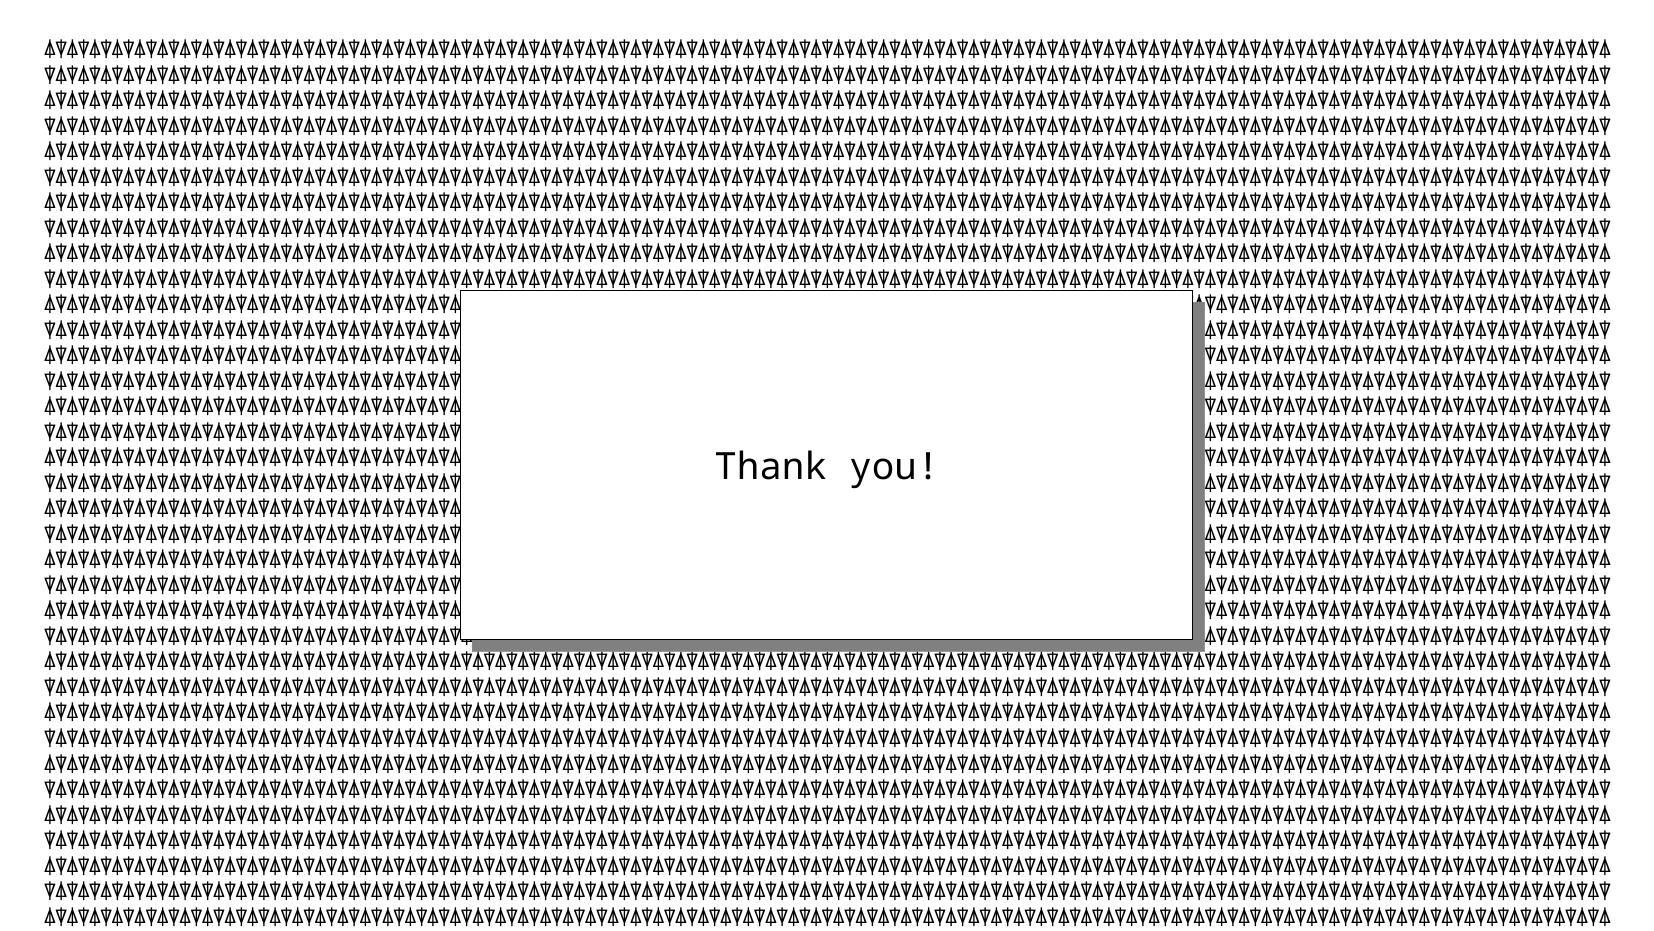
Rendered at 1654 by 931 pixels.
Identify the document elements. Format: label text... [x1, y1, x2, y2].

text_box Thank you! [460, 290, 1193, 640]
text_box ⍋⍒⍋⍒⍋⍒⍋⍒⍋⍒⍋⍒⍋⍒⍋⍒⍋⍒⍋⍒⍋⍒⍋⍒⍋⍒⍋⍒⍋⍒⍋⍒⍋⍒⍋⍒⍋⍒⍋⍒⍋⍒⍋⍒⍋⍒⍋⍒⍋⍒⍋⍒⍋⍒⍋⍒⍋⍒⍋⍒⍋⍒⍋⍒⍋⍒⍋⍒⍋⍒⍋⍒⍋⍒⍋⍒⍋⍒⍋⍒⍋⍒⍋⍒⍋⍒⍋⍒⍋⍒⍋⍒⍋⍒⍋⍒⍋⍒⍋⍒⍋⍒⍋⍒⍋⍒⍋⍒⍋⍒⍋⍒⍋⍒⍋⍒⍋⍒⍋⍒⍋⍒⍋⍒⍋⍒⍋⍒⍋⍒⍋⍒⍋⍒⍋⍒⍋⍒⍋⍒⍋⍒⍋⍒⍋⍒⍋⍒⍋⍒⍋⍒⍋⍒⍋⍒⍋⍒⍋⍒⍋⍒⍋⍒⍋⍒⍋⍒⍋⍒⍋⍒⍋⍒⍋⍒⍋⍒⍋⍒⍋⍒⍋⍒⍋⍒⍋⍒⍋⍒⍋⍒⍋⍒⍋⍒⍋⍒⍋⍒⍋⍒⍋⍒⍋⍒⍋⍒⍋⍒⍋⍒⍋⍒⍋⍒⍋⍒⍋⍒⍋⍒⍋⍒⍋⍒⍋⍒⍋⍒⍋⍒⍋⍒⍋⍒⍋⍒⍋⍒⍋⍒⍋⍒⍋⍒⍋⍒⍋⍒⍋⍒⍋⍒⍋⍒⍋⍒⍋⍒⍋⍒⍋⍒⍋⍒⍋⍒⍋⍒⍋⍒⍋⍒⍋⍒⍋⍒ ⍋⍒⍋⍒⍋⍒⍋⍒⍋⍒⍋⍒⍋⍒⍋⍒⍋⍒⍋⍒⍋⍒⍋⍒⍋⍒⍋⍒⍋⍒⍋⍒⍋⍒⍋⍒⍋⍒⍋⍒⍋⍒⍋⍒⍋⍒⍋⍒⍋⍒⍋⍒⍋⍒⍋⍒⍋⍒⍋⍒⍋⍒⍋⍒⍋⍒⍋⍒⍋⍒⍋⍒⍋⍒⍋⍒⍋⍒⍋⍒⍋⍒⍋⍒⍋⍒⍋⍒⍋⍒⍋⍒⍋⍒⍋⍒⍋⍒⍋⍒⍋⍒⍋⍒⍋⍒⍋⍒⍋⍒⍋⍒⍋⍒⍋⍒⍋⍒⍋⍒⍋⍒⍋⍒⍋⍒⍋⍒⍋⍒⍋⍒⍋⍒⍋⍒⍋⍒⍋⍒⍋⍒⍋⍒⍋⍒⍋⍒⍋⍒⍋⍒⍋⍒⍋⍒⍋⍒⍋⍒⍋⍒⍋⍒⍋⍒⍋⍒⍋⍒⍋⍒⍋⍒⍋⍒⍋⍒⍋⍒⍋⍒⍋⍒⍋⍒⍋⍒⍋⍒⍋⍒⍋⍒⍋⍒⍋⍒⍋⍒⍋⍒⍋⍒⍋⍒⍋⍒⍋⍒⍋⍒⍋⍒⍋⍒⍋⍒⍋⍒⍋⍒⍋⍒⍋⍒⍋⍒⍋⍒⍋⍒⍋⍒⍋⍒⍋⍒⍋⍒⍋⍒⍋⍒⍋⍒⍋⍒⍋⍒⍋⍒⍋⍒⍋⍒⍋⍒⍋⍒⍋⍒⍋⍒⍋⍒⍋⍒⍋⍒⍋⍒⍋⍒⍋⍒⍋⍒ ⍋⍒⍋⍒⍋⍒⍋⍒⍋⍒⍋⍒⍋⍒⍋⍒⍋⍒⍋⍒⍋⍒⍋⍒⍋⍒⍋⍒⍋⍒⍋⍒⍋⍒⍋⍒⍋⍒⍋⍒⍋⍒⍋⍒⍋⍒⍋⍒⍋⍒⍋⍒⍋⍒⍋⍒⍋⍒⍋⍒⍋⍒⍋⍒⍋⍒⍋⍒⍋⍒⍋⍒⍋⍒⍋⍒⍋⍒⍋⍒⍋⍒⍋⍒⍋⍒⍋⍒⍋⍒⍋⍒⍋⍒⍋⍒⍋⍒⍋⍒⍋⍒⍋⍒⍋⍒⍋⍒⍋⍒⍋⍒⍋⍒⍋⍒⍋⍒⍋⍒⍋⍒⍋⍒⍋⍒⍋⍒⍋⍒⍋⍒⍋⍒⍋⍒⍋⍒⍋⍒⍋⍒⍋⍒⍋⍒⍋⍒⍋⍒⍋⍒⍋⍒⍋⍒⍋⍒⍋⍒⍋⍒⍋⍒⍋⍒⍋⍒⍋⍒⍋⍒⍋⍒⍋⍒⍋⍒⍋⍒⍋⍒⍋⍒⍋⍒⍋⍒⍋⍒⍋⍒⍋⍒⍋⍒⍋⍒⍋⍒⍋⍒⍋⍒⍋⍒⍋⍒⍋⍒⍋⍒⍋⍒⍋⍒⍋⍒⍋⍒⍋⍒⍋⍒⍋⍒⍋⍒⍋⍒⍋⍒⍋⍒⍋⍒⍋⍒⍋⍒⍋⍒⍋⍒⍋⍒⍋⍒⍋⍒⍋⍒⍋⍒⍋⍒⍋⍒⍋⍒⍋⍒⍋⍒⍋⍒⍋⍒⍋⍒⍋⍒⍋⍒⍋⍒⍋⍒ ⍋⍒⍋⍒⍋⍒⍋⍒⍋⍒⍋⍒⍋⍒⍋⍒⍋⍒⍋⍒⍋⍒⍋⍒⍋⍒⍋⍒⍋⍒⍋⍒⍋⍒⍋⍒⍋⍒⍋⍒⍋⍒⍋⍒⍋⍒⍋⍒⍋⍒⍋⍒⍋⍒⍋⍒⍋⍒⍋⍒⍋⍒⍋⍒⍋⍒⍋⍒⍋⍒⍋⍒⍋⍒⍋⍒⍋⍒⍋⍒⍋⍒⍋⍒⍋⍒⍋⍒⍋⍒⍋⍒⍋⍒⍋⍒⍋⍒⍋⍒⍋⍒⍋⍒⍋⍒⍋⍒⍋⍒⍋⍒⍋⍒⍋⍒⍋⍒⍋⍒⍋⍒⍋⍒⍋⍒⍋⍒⍋⍒⍋⍒⍋⍒⍋⍒⍋⍒⍋⍒⍋⍒⍋⍒⍋⍒⍋⍒⍋⍒⍋⍒⍋⍒⍋⍒⍋⍒⍋⍒⍋⍒⍋⍒⍋⍒⍋⍒⍋⍒⍋⍒⍋⍒⍋⍒⍋⍒⍋⍒⍋⍒⍋⍒⍋⍒⍋⍒⍋⍒⍋⍒⍋⍒⍋⍒⍋⍒⍋⍒⍋⍒⍋⍒⍋⍒⍋⍒⍋⍒⍋⍒⍋⍒⍋⍒⍋⍒⍋⍒⍋⍒⍋⍒⍋⍒⍋⍒⍋⍒⍋⍒⍋⍒⍋⍒⍋⍒⍋⍒⍋⍒⍋⍒⍋⍒⍋⍒⍋⍒⍋⍒⍋⍒⍋⍒⍋⍒⍋⍒⍋⍒⍋⍒⍋⍒⍋⍒⍋⍒⍋⍒⍋⍒⍋⍒⍋⍒⍋⍒⍋⍒⍋⍒⍋⍒⍋⍒⍋⍒⍋⍒⍋⍒⍋⍒⍋⍒⍋⍒⍋⍒⍋⍒⍋⍒⍋⍒⍋⍒⍋⍒⍋⍒⍋⍒⍋⍒⍋⍒⍋⍒⍋⍒⍋⍒⍋⍒⍋⍒⍋⍒⍋⍒⍋⍒⍋⍒⍋⍒⍋⍒⍋⍒⍋⍒⍋⍒⍋⍒⍋⍒⍋⍒⍋⍒⍋⍒⍋⍒⍋⍒⍋⍒⍋⍒⍋⍒⍋⍒⍋⍒⍋⍒⍋⍒⍋⍒⍋⍒⍋⍒⍋⍒⍋⍒⍋⍒⍋⍒⍋⍒⍋⍒⍋⍒⍋⍒⍋⍒⍋⍒⍋⍒⍋⍒⍋⍒⍋⍒⍋⍒⍋⍒⍋⍒⍋⍒⍋⍒⍋⍒⍋⍒⍋⍒⍋⍒⍋⍒⍋⍒⍋⍒⍋⍒⍋⍒⍋⍒⍋⍒⍋⍒⍋⍒⍋⍒⍋⍒⍋⍒⍋⍒⍋⍒⍋⍒⍋⍒⍋⍒⍋⍒⍋⍒⍋⍒⍋⍒⍋⍒⍋⍒⍋⍒⍋⍒⍋⍒⍋⍒⍋⍒⍋⍒⍋⍒⍋⍒⍋⍒⍋⍒⍋⍒⍋⍒⍋⍒⍋⍒⍋⍒⍋⍒⍋⍒⍋⍒⍋⍒⍋⍒⍋⍒⍋⍒⍋⍒⍋⍒⍋⍒⍋⍒⍋⍒⍋⍒⍋⍒⍋⍒⍋⍒⍋⍒⍋⍒⍋⍒⍋⍒⍋⍒⍋⍒⍋⍒⍋⍒⍋⍒⍋⍒ ⍋⍒⍋⍒⍋⍒⍋⍒⍋⍒⍋⍒⍋⍒⍋⍒⍋⍒⍋⍒⍋⍒⍋⍒⍋⍒⍋⍒⍋⍒⍋⍒⍋⍒⍋⍒⍋⍒⍋⍒⍋⍒⍋⍒⍋⍒⍋⍒⍋⍒⍋⍒⍋⍒⍋⍒⍋⍒⍋⍒⍋⍒⍋⍒⍋⍒⍋⍒⍋⍒⍋⍒⍋⍒⍋⍒⍋⍒⍋⍒⍋⍒⍋⍒⍋⍒⍋⍒⍋⍒⍋⍒⍋⍒⍋⍒⍋⍒⍋⍒⍋⍒⍋⍒⍋⍒⍋⍒⍋⍒⍋⍒⍋⍒⍋⍒⍋⍒⍋⍒⍋⍒⍋⍒⍋⍒⍋⍒⍋⍒⍋⍒⍋⍒⍋⍒⍋⍒⍋⍒⍋⍒⍋⍒⍋⍒⍋⍒⍋⍒⍋⍒⍋⍒⍋⍒⍋⍒⍋⍒⍋⍒⍋⍒⍋⍒⍋⍒⍋⍒⍋⍒⍋⍒⍋⍒⍋⍒⍋⍒⍋⍒⍋⍒⍋⍒⍋⍒⍋⍒⍋⍒⍋⍒⍋⍒⍋⍒⍋⍒⍋⍒⍋⍒⍋⍒⍋⍒⍋⍒⍋⍒⍋⍒⍋⍒⍋⍒⍋⍒⍋⍒⍋⍒⍋⍒⍋⍒⍋⍒⍋⍒⍋⍒⍋⍒⍋⍒⍋⍒⍋⍒⍋⍒⍋⍒⍋⍒⍋⍒⍋⍒⍋⍒⍋⍒⍋⍒⍋⍒⍋⍒⍋⍒⍋⍒⍋⍒⍋⍒⍋⍒⍋⍒⍋⍒⍋⍒⍋⍒⍋⍒⍋⍒⍋⍒⍋⍒⍋⍒⍋⍒⍋⍒⍋⍒⍋⍒⍋⍒⍋⍒⍋⍒⍋⍒⍋⍒⍋⍒⍋⍒⍋⍒⍋⍒⍋⍒⍋⍒⍋⍒⍋⍒⍋⍒⍋⍒⍋⍒⍋⍒⍋⍒⍋⍒⍋⍒⍋⍒⍋⍒⍋⍒⍋⍒⍋⍒⍋⍒⍋⍒⍋⍒⍋⍒⍋⍒⍋⍒⍋⍒⍋⍒⍋⍒⍋⍒⍋⍒⍋⍒⍋⍒⍋⍒⍋⍒⍋⍒⍋⍒⍋⍒⍋⍒⍋⍒⍋⍒⍋⍒⍋⍒⍋⍒⍋⍒⍋⍒⍋⍒⍋⍒⍋⍒⍋⍒⍋⍒⍋⍒⍋⍒⍋⍒⍋⍒⍋⍒⍋⍒⍋⍒⍋⍒⍋⍒⍋⍒⍋⍒⍋⍒⍋⍒⍋⍒⍋⍒⍋⍒⍋⍒⍋⍒⍋⍒⍋⍒⍋⍒⍋⍒⍋⍒⍋⍒⍋⍒⍋⍒⍋⍒⍋⍒⍋⍒⍋⍒⍋⍒⍋⍒⍋⍒⍋⍒⍋⍒⍋⍒⍋⍒⍋⍒⍋⍒⍋⍒⍋⍒⍋⍒⍋⍒⍋⍒⍋⍒⍋⍒⍋⍒⍋⍒⍋⍒⍋⍒⍋⍒⍋⍒⍋⍒⍋⍒⍋⍒⍋⍒⍋⍒⍋⍒⍋⍒⍋⍒⍋⍒⍋⍒⍋⍒⍋⍒⍋⍒⍋⍒⍋⍒⍋⍒⍋⍒⍋⍒⍋⍒⍋⍒⍋⍒ ⍋⍒⍋⍒⍋⍒⍋⍒⍋⍒⍋⍒⍋⍒⍋⍒⍋⍒⍋⍒⍋⍒⍋⍒⍋⍒⍋⍒⍋⍒⍋⍒⍋⍒⍋⍒⍋⍒⍋⍒⍋⍒⍋⍒⍋⍒⍋⍒⍋⍒⍋⍒⍋⍒⍋⍒⍋⍒⍋⍒⍋⍒⍋⍒⍋⍒⍋⍒⍋⍒⍋⍒⍋⍒⍋⍒⍋⍒⍋⍒⍋⍒⍋⍒⍋⍒⍋⍒⍋⍒⍋⍒⍋⍒⍋⍒⍋⍒⍋⍒⍋⍒⍋⍒⍋⍒⍋⍒⍋⍒⍋⍒⍋⍒⍋⍒⍋⍒⍋⍒⍋⍒⍋⍒⍋⍒⍋⍒⍋⍒⍋⍒⍋⍒⍋⍒⍋⍒⍋⍒⍋⍒⍋⍒⍋⍒⍋⍒⍋⍒⍋⍒⍋⍒⍋⍒⍋⍒⍋⍒⍋⍒⍋⍒⍋⍒⍋⍒⍋⍒⍋⍒⍋⍒⍋⍒⍋⍒⍋⍒⍋⍒⍋⍒⍋⍒⍋⍒⍋⍒⍋⍒⍋⍒⍋⍒⍋⍒⍋⍒⍋⍒⍋⍒⍋⍒⍋⍒⍋⍒⍋⍒⍋⍒⍋⍒⍋⍒⍋⍒⍋⍒⍋⍒⍋⍒⍋⍒⍋⍒⍋⍒⍋⍒⍋⍒⍋⍒⍋⍒⍋⍒⍋⍒⍋⍒⍋⍒⍋⍒⍋⍒⍋⍒⍋⍒⍋⍒⍋⍒⍋⍒⍋⍒⍋⍒⍋⍒⍋⍒⍋⍒⍋⍒⍋⍒⍋⍒⍋⍒⍋⍒⍋⍒⍋⍒⍋⍒⍋⍒⍋⍒⍋⍒⍋⍒⍋⍒⍋⍒⍋⍒⍋⍒⍋⍒⍋⍒⍋⍒⍋⍒⍋⍒⍋⍒⍋⍒⍋⍒⍋⍒⍋⍒⍋⍒⍋⍒⍋⍒⍋⍒⍋⍒⍋⍒⍋⍒⍋⍒⍋⍒⍋⍒⍋⍒⍋⍒⍋⍒⍋⍒⍋⍒⍋⍒⍋⍒⍋⍒⍋⍒⍋⍒⍋⍒⍋⍒⍋⍒⍋⍒⍋⍒⍋⍒⍋⍒⍋⍒⍋⍒⍋⍒⍋⍒⍋⍒⍋⍒⍋⍒⍋⍒⍋⍒⍋⍒⍋⍒⍋⍒⍋⍒⍋⍒⍋⍒⍋⍒⍋⍒⍋⍒⍋⍒⍋⍒⍋⍒⍋⍒⍋⍒⍋⍒⍋⍒⍋⍒⍋⍒⍋⍒⍋⍒⍋⍒⍋⍒⍋⍒⍋⍒⍋⍒⍋⍒⍋⍒⍋⍒⍋⍒⍋⍒⍋⍒⍋⍒⍋⍒⍋⍒⍋⍒⍋⍒⍋⍒⍋⍒⍋⍒⍋⍒⍋⍒⍋⍒⍋⍒⍋⍒⍋⍒⍋⍒⍋⍒⍋⍒⍋⍒⍋⍒⍋⍒⍋⍒⍋⍒⍋⍒⍋⍒⍋⍒⍋⍒⍋⍒⍋⍒⍋⍒⍋⍒⍋⍒⍋⍒⍋⍒⍋⍒⍋⍒⍋⍒⍋⍒⍋⍒⍋⍒⍋⍒⍋⍒⍋⍒⍋⍒⍋⍒⍋⍒⍋⍒⍋⍒⍋⍒⍋⍒ ⍋⍒⍋⍒⍋⍒⍋⍒⍋⍒⍋⍒⍋⍒⍋⍒⍋⍒⍋⍒⍋⍒⍋⍒⍋⍒⍋⍒⍋⍒⍋⍒⍋⍒⍋⍒⍋⍒⍋⍒⍋⍒⍋⍒⍋⍒⍋⍒⍋⍒⍋⍒⍋⍒⍋⍒⍋⍒⍋⍒⍋⍒⍋⍒⍋⍒⍋⍒⍋⍒⍋⍒⍋⍒⍋⍒⍋⍒⍋⍒⍋⍒⍋⍒⍋⍒⍋⍒⍋⍒⍋⍒⍋⍒⍋⍒⍋⍒⍋⍒⍋⍒⍋⍒⍋⍒⍋⍒⍋⍒⍋⍒⍋⍒⍋⍒⍋⍒⍋⍒⍋⍒⍋⍒⍋⍒⍋⍒⍋⍒⍋⍒⍋⍒⍋⍒⍋⍒⍋⍒⍋⍒⍋⍒⍋⍒⍋⍒⍋⍒⍋⍒⍋⍒⍋⍒⍋⍒⍋⍒⍋⍒⍋⍒⍋⍒⍋⍒⍋⍒⍋⍒⍋⍒⍋⍒⍋⍒⍋⍒⍋⍒⍋⍒⍋⍒⍋⍒⍋⍒⍋⍒⍋⍒⍋⍒⍋⍒⍋⍒⍋⍒⍋⍒⍋⍒⍋⍒⍋⍒⍋⍒⍋⍒⍋⍒⍋⍒⍋⍒⍋⍒⍋⍒⍋⍒⍋⍒⍋⍒⍋⍒⍋⍒⍋⍒⍋⍒⍋⍒⍋⍒⍋⍒⍋⍒⍋⍒⍋⍒⍋⍒⍋⍒⍋⍒⍋⍒⍋⍒⍋⍒⍋⍒⍋⍒⍋⍒⍋⍒⍋⍒⍋⍒⍋⍒⍋⍒⍋⍒⍋⍒⍋⍒⍋⍒⍋⍒⍋⍒⍋⍒⍋⍒⍋⍒⍋⍒⍋⍒⍋⍒⍋⍒⍋⍒⍋⍒⍋⍒⍋⍒⍋⍒⍋⍒⍋⍒⍋⍒⍋⍒⍋⍒⍋⍒⍋⍒⍋⍒⍋⍒⍋⍒⍋⍒⍋⍒⍋⍒⍋⍒⍋⍒⍋⍒⍋⍒⍋⍒⍋⍒⍋⍒⍋⍒⍋⍒⍋⍒⍋⍒⍋⍒⍋⍒⍋⍒⍋⍒⍋⍒⍋⍒⍋⍒⍋⍒⍋⍒⍋⍒⍋⍒⍋⍒⍋⍒⍋⍒⍋⍒⍋⍒⍋⍒⍋⍒⍋⍒⍋⍒⍋⍒⍋⍒⍋⍒⍋⍒⍋⍒⍋⍒⍋⍒⍋⍒⍋⍒⍋⍒⍋⍒⍋⍒⍋⍒⍋⍒⍋⍒⍋⍒⍋⍒⍋⍒⍋⍒⍋⍒⍋⍒⍋⍒⍋⍒⍋⍒⍋⍒⍋⍒⍋⍒⍋⍒⍋⍒⍋⍒⍋⍒⍋⍒⍋⍒⍋⍒⍋⍒⍋⍒⍋⍒⍋⍒⍋⍒⍋⍒⍋⍒⍋⍒⍋⍒⍋⍒⍋⍒⍋⍒⍋⍒⍋⍒⍋⍒⍋⍒⍋⍒⍋⍒⍋⍒⍋⍒⍋⍒⍋⍒⍋⍒⍋⍒⍋⍒⍋⍒⍋⍒⍋⍒⍋⍒⍋⍒⍋⍒⍋⍒⍋⍒⍋⍒⍋⍒⍋⍒⍋⍒⍋⍒⍋⍒⍋⍒⍋⍒⍋⍒⍋⍒ ⍋⍒⍋⍒⍋⍒⍋⍒⍋⍒⍋⍒⍋⍒⍋⍒⍋⍒⍋⍒⍋⍒⍋⍒⍋⍒⍋⍒⍋⍒⍋⍒⍋⍒⍋⍒⍋⍒⍋⍒⍋⍒⍋⍒⍋⍒⍋⍒⍋⍒⍋⍒⍋⍒⍋⍒⍋⍒⍋⍒⍋⍒⍋⍒⍋⍒⍋⍒⍋⍒⍋⍒⍋⍒⍋⍒⍋⍒⍋⍒⍋⍒⍋⍒⍋⍒⍋⍒⍋⍒⍋⍒⍋⍒⍋⍒⍋⍒⍋⍒⍋⍒⍋⍒⍋⍒⍋⍒⍋⍒⍋⍒⍋⍒⍋⍒⍋⍒⍋⍒⍋⍒⍋⍒⍋⍒⍋⍒⍋⍒⍋⍒⍋⍒⍋⍒⍋⍒⍋⍒⍋⍒⍋⍒⍋⍒⍋⍒⍋⍒⍋⍒⍋⍒⍋⍒⍋⍒⍋⍒⍋⍒⍋⍒⍋⍒⍋⍒⍋⍒⍋⍒⍋⍒⍋⍒⍋⍒⍋⍒⍋⍒⍋⍒⍋⍒⍋⍒⍋⍒⍋⍒⍋⍒⍋⍒⍋⍒⍋⍒⍋⍒⍋⍒⍋⍒⍋⍒⍋⍒⍋⍒⍋⍒⍋⍒⍋⍒⍋⍒⍋⍒⍋⍒⍋⍒⍋⍒⍋⍒⍋⍒⍋⍒⍋⍒⍋⍒⍋⍒⍋⍒⍋⍒⍋⍒⍋⍒⍋⍒⍋⍒⍋⍒⍋⍒⍋⍒⍋⍒⍋⍒⍋⍒⍋⍒⍋⍒⍋⍒⍋⍒⍋⍒⍋⍒⍋⍒⍋⍒⍋⍒⍋⍒⍋⍒⍋⍒⍋⍒⍋⍒⍋⍒⍋⍒⍋⍒⍋⍒⍋⍒⍋⍒⍋⍒⍋⍒⍋⍒⍋⍒⍋⍒⍋⍒⍋⍒⍋⍒⍋⍒⍋⍒⍋⍒⍋⍒⍋⍒⍋⍒⍋⍒⍋⍒⍋⍒⍋⍒⍋⍒⍋⍒⍋⍒⍋⍒⍋⍒⍋⍒⍋⍒⍋⍒⍋⍒⍋⍒⍋⍒⍋⍒⍋⍒⍋⍒⍋⍒⍋⍒⍋⍒⍋⍒⍋⍒⍋⍒⍋⍒⍋⍒⍋⍒⍋⍒⍋⍒⍋⍒⍋⍒⍋⍒⍋⍒⍋⍒⍋⍒⍋⍒⍋⍒⍋⍒⍋⍒⍋⍒⍋⍒⍋⍒⍋⍒⍋⍒⍋⍒⍋⍒⍋⍒⍋⍒⍋⍒⍋⍒⍋⍒⍋⍒⍋⍒⍋⍒⍋⍒⍋⍒⍋⍒⍋⍒⍋⍒⍋⍒⍋⍒⍋⍒⍋⍒⍋⍒⍋⍒⍋⍒⍋⍒⍋⍒⍋⍒⍋⍒⍋⍒⍋⍒⍋⍒⍋⍒⍋⍒⍋⍒⍋⍒⍋⍒⍋⍒⍋⍒⍋⍒⍋⍒⍋⍒⍋⍒⍋⍒⍋⍒⍋⍒⍋⍒⍋⍒⍋⍒⍋⍒⍋⍒⍋⍒⍋⍒⍋⍒⍋⍒⍋⍒⍋⍒⍋⍒⍋⍒⍋⍒⍋⍒⍋⍒⍋⍒⍋⍒⍋⍒⍋⍒⍋⍒⍋⍒⍋⍒⍋⍒⍋⍒ ⍋⍒⍋⍒⍋⍒⍋⍒⍋⍒⍋⍒⍋⍒⍋⍒⍋⍒⍋⍒⍋⍒⍋⍒⍋⍒⍋⍒⍋⍒⍋⍒⍋⍒⍋⍒⍋⍒⍋⍒⍋⍒⍋⍒⍋⍒⍋⍒⍋⍒⍋⍒⍋⍒⍋⍒⍋⍒⍋⍒⍋⍒⍋⍒⍋⍒⍋⍒⍋⍒⍋⍒⍋⍒⍋⍒⍋⍒⍋⍒⍋⍒⍋⍒⍋⍒⍋⍒⍋⍒⍋⍒⍋⍒⍋⍒⍋⍒⍋⍒⍋⍒⍋⍒⍋⍒⍋⍒⍋⍒⍋⍒⍋⍒⍋⍒⍋⍒⍋⍒⍋⍒⍋⍒⍋⍒⍋⍒⍋⍒⍋⍒⍋⍒⍋⍒⍋⍒⍋⍒⍋⍒⍋⍒⍋⍒⍋⍒⍋⍒⍋⍒⍋⍒⍋⍒⍋⍒⍋⍒⍋⍒⍋⍒⍋⍒⍋⍒⍋⍒⍋⍒⍋⍒⍋⍒⍋⍒⍋⍒⍋⍒⍋⍒⍋⍒⍋⍒⍋⍒⍋⍒⍋⍒⍋⍒⍋⍒⍋⍒⍋⍒⍋⍒⍋⍒⍋⍒⍋⍒⍋⍒⍋⍒⍋⍒⍋⍒⍋⍒⍋⍒⍋⍒⍋⍒⍋⍒⍋⍒⍋⍒⍋⍒⍋⍒⍋⍒⍋⍒⍋⍒⍋⍒⍋⍒⍋⍒⍋⍒⍋⍒⍋⍒⍋⍒⍋⍒⍋⍒⍋⍒⍋⍒⍋⍒⍋⍒⍋⍒⍋⍒⍋⍒⍋⍒⍋⍒⍋⍒⍋⍒⍋⍒⍋⍒⍋⍒⍋⍒⍋⍒⍋⍒⍋⍒⍋⍒⍋⍒⍋⍒⍋⍒⍋⍒⍋⍒⍋⍒⍋⍒⍋⍒⍋⍒⍋⍒⍋⍒⍋⍒⍋⍒⍋⍒⍋⍒⍋⍒⍋⍒⍋⍒⍋⍒⍋⍒⍋⍒⍋⍒⍋⍒⍋⍒⍋⍒⍋⍒⍋⍒⍋⍒⍋⍒⍋⍒⍋⍒⍋⍒⍋⍒⍋⍒⍋⍒⍋⍒⍋⍒⍋⍒⍋⍒⍋⍒⍋⍒⍋⍒⍋⍒⍋⍒⍋⍒⍋⍒⍋⍒⍋⍒⍋⍒⍋⍒⍋⍒⍋⍒⍋⍒⍋⍒⍋⍒⍋⍒⍋⍒⍋⍒⍋⍒⍋⍒⍋⍒⍋⍒⍋⍒⍋⍒⍋⍒⍋⍒⍋⍒⍋⍒⍋⍒⍋⍒⍋⍒⍋⍒⍋⍒⍋⍒⍋⍒⍋⍒⍋⍒⍋⍒⍋⍒⍋⍒⍋⍒⍋⍒⍋⍒⍋⍒⍋⍒⍋⍒⍋⍒⍋⍒⍋⍒⍋⍒⍋⍒⍋⍒⍋⍒⍋⍒⍋⍒⍋⍒⍋⍒⍋⍒⍋⍒⍋⍒⍋⍒⍋⍒⍋⍒⍋⍒⍋⍒⍋⍒⍋⍒⍋⍒⍋⍒⍋⍒⍋⍒⍋⍒⍋⍒⍋⍒⍋⍒⍋⍒⍋⍒⍋⍒⍋⍒⍋⍒⍋⍒⍋⍒⍋⍒⍋⍒⍋⍒⍋⍒⍋⍒⍋⍒⍋⍒ ⍋⍒⍋⍒⍋⍒⍋⍒⍋⍒⍋⍒⍋⍒⍋⍒⍋⍒⍋⍒⍋⍒⍋⍒⍋⍒⍋⍒⍋⍒⍋⍒⍋⍒⍋⍒⍋⍒⍋⍒⍋⍒⍋⍒⍋⍒⍋⍒⍋⍒⍋⍒⍋⍒⍋⍒⍋⍒⍋⍒⍋⍒⍋⍒⍋⍒⍋⍒⍋⍒⍋⍒⍋⍒⍋⍒⍋⍒⍋⍒⍋⍒⍋⍒⍋⍒⍋⍒⍋⍒⍋⍒⍋⍒⍋⍒⍋⍒⍋⍒⍋⍒⍋⍒⍋⍒⍋⍒⍋⍒⍋⍒⍋⍒⍋⍒⍋⍒⍋⍒⍋⍒⍋⍒⍋⍒⍋⍒⍋⍒⍋⍒⍋⍒⍋⍒⍋⍒⍋⍒⍋⍒⍋⍒⍋⍒⍋⍒⍋⍒⍋⍒⍋⍒⍋⍒⍋⍒⍋⍒⍋⍒⍋⍒⍋⍒⍋⍒⍋⍒⍋⍒⍋⍒⍋⍒⍋⍒⍋⍒⍋⍒⍋⍒⍋⍒⍋⍒⍋⍒⍋⍒⍋⍒⍋⍒⍋⍒⍋⍒⍋⍒⍋⍒⍋⍒⍋⍒⍋⍒⍋⍒⍋⍒⍋⍒⍋⍒⍋⍒⍋⍒⍋⍒⍋⍒⍋⍒⍋⍒⍋⍒⍋⍒⍋⍒⍋⍒⍋⍒⍋⍒⍋⍒⍋⍒⍋⍒⍋⍒⍋⍒⍋⍒⍋⍒⍋⍒⍋⍒⍋⍒⍋⍒⍋⍒⍋⍒⍋⍒⍋⍒⍋⍒⍋⍒⍋⍒⍋⍒⍋⍒⍋⍒⍋⍒⍋⍒⍋⍒⍋⍒⍋⍒⍋⍒⍋⍒⍋⍒⍋⍒⍋⍒⍋⍒⍋⍒⍋⍒⍋⍒⍋⍒⍋⍒⍋⍒⍋⍒⍋⍒⍋⍒⍋⍒⍋⍒⍋⍒⍋⍒⍋⍒⍋⍒⍋⍒⍋⍒⍋⍒⍋⍒⍋⍒⍋⍒⍋⍒⍋⍒⍋⍒⍋⍒⍋⍒⍋⍒⍋⍒⍋⍒⍋⍒⍋⍒⍋⍒⍋⍒⍋⍒⍋⍒⍋⍒⍋⍒⍋⍒⍋⍒⍋⍒⍋⍒⍋⍒⍋⍒⍋⍒⍋⍒⍋⍒⍋⍒⍋⍒⍋⍒⍋⍒⍋⍒⍋⍒⍋⍒⍋⍒⍋⍒⍋⍒⍋⍒⍋⍒⍋⍒⍋⍒⍋⍒⍋⍒⍋⍒⍋⍒⍋⍒⍋⍒⍋⍒⍋⍒⍋⍒⍋⍒⍋⍒⍋⍒⍋⍒⍋⍒⍋⍒⍋⍒⍋⍒⍋⍒⍋⍒⍋⍒⍋⍒⍋⍒⍋⍒⍋⍒⍋⍒⍋⍒⍋⍒⍋⍒⍋⍒⍋⍒⍋⍒⍋⍒⍋⍒⍋⍒⍋⍒⍋⍒⍋⍒⍋⍒⍋⍒⍋⍒⍋⍒⍋⍒⍋⍒⍋⍒⍋⍒⍋⍒⍋⍒⍋⍒⍋⍒⍋⍒⍋⍒⍋⍒⍋⍒⍋⍒⍋⍒⍋⍒⍋⍒⍋⍒⍋⍒⍋⍒⍋⍒⍋⍒⍋⍒⍋⍒⍋⍒ ⍋⍒⍋⍒⍋⍒⍋⍒⍋⍒⍋⍒⍋⍒⍋⍒⍋⍒⍋⍒⍋⍒⍋⍒⍋⍒⍋⍒⍋⍒⍋⍒⍋⍒⍋⍒⍋⍒⍋⍒⍋⍒⍋⍒⍋⍒⍋⍒⍋⍒⍋⍒⍋⍒⍋⍒⍋⍒⍋⍒⍋⍒⍋⍒⍋⍒⍋⍒⍋⍒⍋⍒⍋⍒⍋⍒⍋⍒⍋⍒⍋⍒⍋⍒⍋⍒⍋⍒⍋⍒⍋⍒⍋⍒⍋⍒⍋⍒⍋⍒⍋⍒⍋⍒⍋⍒⍋⍒⍋⍒⍋⍒⍋⍒⍋⍒⍋⍒⍋⍒⍋⍒⍋⍒⍋⍒⍋⍒⍋⍒⍋⍒⍋⍒⍋⍒⍋⍒⍋⍒⍋⍒⍋⍒⍋⍒⍋⍒⍋⍒⍋⍒⍋⍒⍋⍒⍋⍒⍋⍒⍋⍒⍋⍒⍋⍒⍋⍒⍋⍒⍋⍒⍋⍒⍋⍒⍋⍒⍋⍒⍋⍒⍋⍒⍋⍒⍋⍒⍋⍒⍋⍒⍋⍒⍋⍒⍋⍒⍋⍒⍋⍒⍋⍒⍋⍒⍋⍒⍋⍒⍋⍒⍋⍒⍋⍒⍋⍒⍋⍒⍋⍒⍋⍒⍋⍒⍋⍒⍋⍒⍋⍒⍋⍒⍋⍒⍋⍒⍋⍒⍋⍒⍋⍒⍋⍒⍋⍒⍋⍒⍋⍒⍋⍒⍋⍒⍋⍒⍋⍒⍋⍒⍋⍒⍋⍒⍋⍒⍋⍒⍋⍒⍋⍒⍋⍒⍋⍒⍋⍒⍋⍒⍋⍒⍋⍒⍋⍒⍋⍒⍋⍒⍋⍒⍋⍒⍋⍒⍋⍒⍋⍒⍋⍒⍋⍒⍋⍒⍋⍒⍋⍒⍋⍒⍋⍒⍋⍒⍋⍒⍋⍒⍋⍒⍋⍒⍋⍒⍋⍒⍋⍒⍋⍒⍋⍒⍋⍒⍋⍒⍋⍒⍋⍒⍋⍒⍋⍒⍋⍒⍋⍒⍋⍒⍋⍒⍋⍒⍋⍒⍋⍒⍋⍒⍋⍒⍋⍒⍋⍒⍋⍒⍋⍒⍋⍒⍋⍒⍋⍒⍋⍒⍋⍒⍋⍒⍋⍒⍋⍒⍋⍒⍋⍒⍋⍒⍋⍒⍋⍒⍋⍒⍋⍒⍋⍒⍋⍒⍋⍒⍋⍒⍋⍒⍋⍒⍋⍒⍋⍒⍋⍒⍋⍒⍋⍒⍋⍒⍋⍒⍋⍒⍋⍒⍋⍒⍋⍒⍋⍒⍋⍒⍋⍒⍋⍒⍋⍒⍋⍒⍋⍒⍋⍒⍋⍒⍋⍒⍋⍒⍋⍒⍋⍒⍋⍒⍋⍒⍋⍒⍋⍒⍋⍒⍋⍒⍋⍒⍋⍒⍋⍒⍋⍒⍋⍒⍋⍒⍋⍒⍋⍒⍋⍒⍋⍒⍋⍒⍋⍒⍋⍒⍋⍒⍋⍒⍋⍒⍋⍒⍋⍒⍋⍒⍋⍒⍋⍒⍋⍒⍋⍒⍋⍒⍋⍒⍋⍒⍋⍒⍋⍒⍋⍒⍋⍒⍋⍒⍋⍒⍋⍒⍋⍒⍋⍒⍋⍒⍋⍒⍋⍒⍋⍒⍋⍒ ⍋⍒⍋⍒⍋⍒⍋⍒⍋⍒⍋⍒⍋⍒⍋⍒⍋⍒⍋⍒⍋⍒⍋⍒⍋⍒⍋⍒⍋⍒⍋⍒⍋⍒⍋⍒⍋⍒⍋⍒⍋⍒⍋⍒⍋⍒⍋⍒⍋⍒⍋⍒⍋⍒⍋⍒⍋⍒⍋⍒⍋⍒⍋⍒⍋⍒⍋⍒⍋⍒⍋⍒⍋⍒⍋⍒⍋⍒⍋⍒⍋⍒⍋⍒⍋⍒⍋⍒⍋⍒⍋⍒⍋⍒⍋⍒⍋⍒⍋⍒⍋⍒⍋⍒⍋⍒⍋⍒⍋⍒⍋⍒⍋⍒⍋⍒⍋⍒⍋⍒⍋⍒⍋⍒⍋⍒⍋⍒⍋⍒⍋⍒⍋⍒⍋⍒⍋⍒⍋⍒⍋⍒⍋⍒⍋⍒⍋⍒⍋⍒⍋⍒⍋⍒⍋⍒⍋⍒⍋⍒⍋⍒⍋⍒⍋⍒⍋⍒⍋⍒⍋⍒⍋⍒⍋⍒⍋⍒⍋⍒⍋⍒⍋⍒⍋⍒⍋⍒⍋⍒⍋⍒⍋⍒⍋⍒⍋⍒⍋⍒⍋⍒⍋⍒⍋⍒⍋⍒⍋⍒⍋⍒⍋⍒⍋⍒⍋⍒⍋⍒⍋⍒⍋⍒⍋⍒⍋⍒⍋⍒⍋⍒⍋⍒⍋⍒⍋⍒⍋⍒⍋⍒⍋⍒⍋⍒⍋⍒⍋⍒⍋⍒⍋⍒⍋⍒⍋⍒⍋⍒⍋⍒⍋⍒⍋⍒⍋⍒⍋⍒⍋⍒⍋⍒⍋⍒⍋⍒ [29, 28, 1625, 902]
